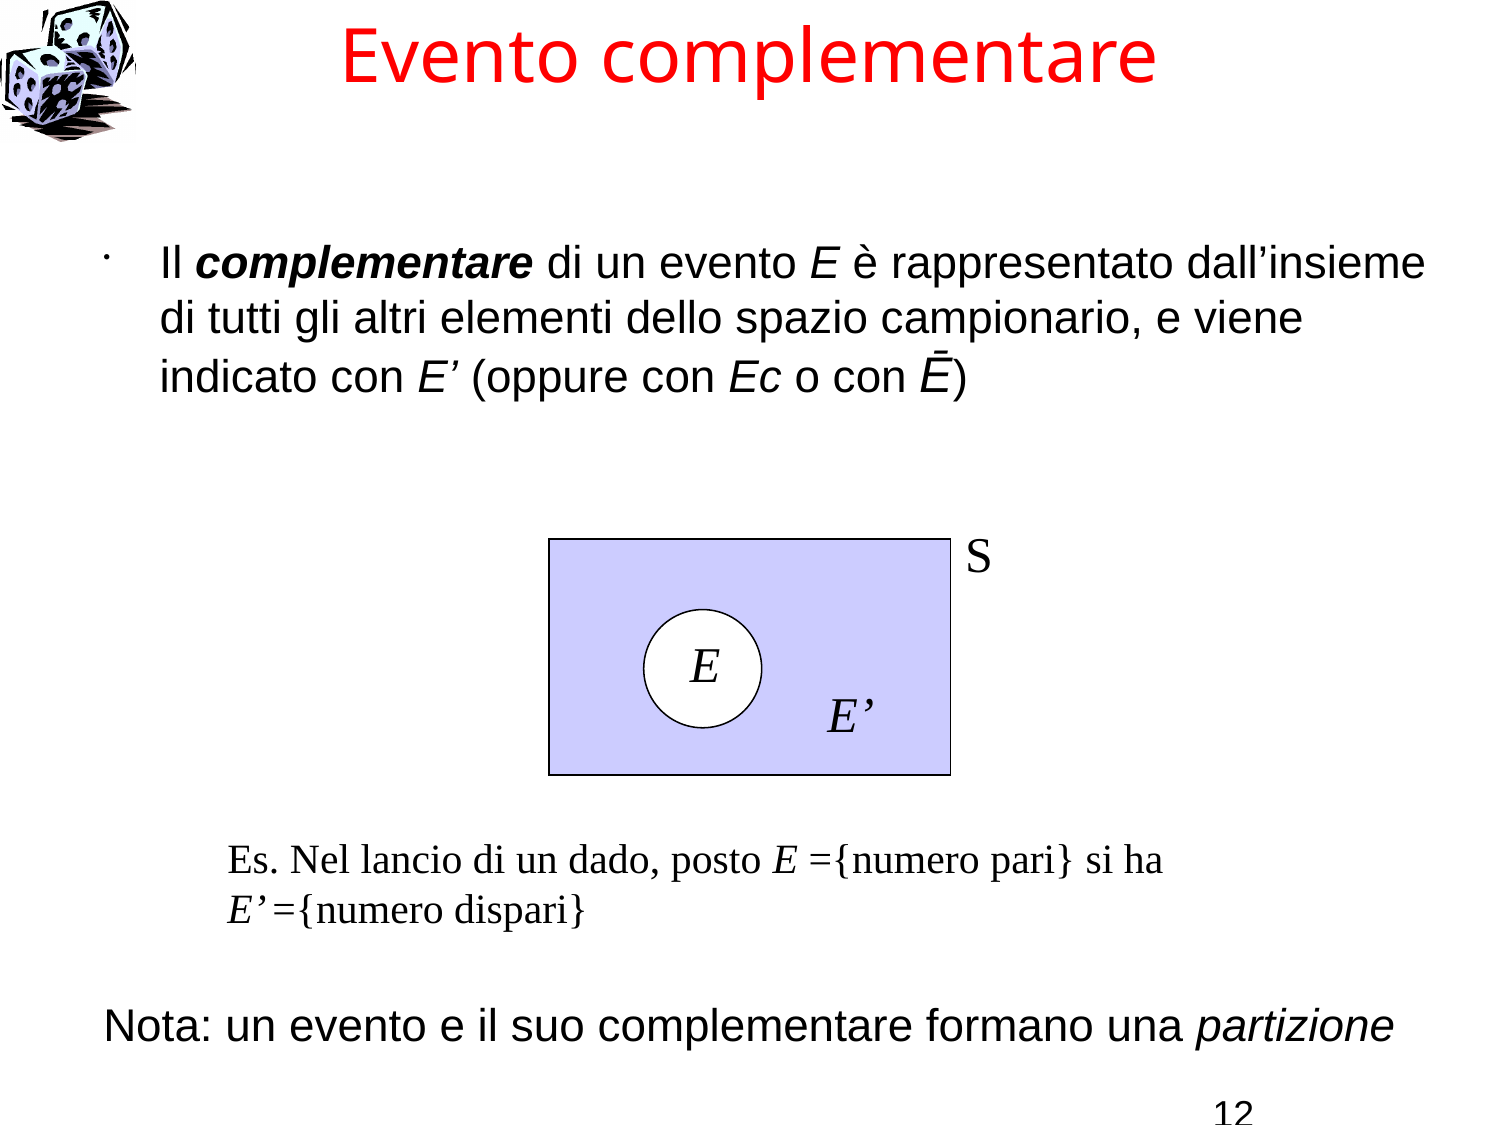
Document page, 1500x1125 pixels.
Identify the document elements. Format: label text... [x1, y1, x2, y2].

title Evento complementare [112, 0, 1388, 188]
text_box [549, 538, 951, 775]
text_box E’ [812, 674, 938, 750]
picture [0, 0, 112, 143]
text_box Nota: un evento e il suo complementare formano una partizione [88, 987, 1447, 1058]
slide_number <numero> [1187, 1082, 1500, 1125]
list Il complementare di un evento E è rappresentato dall’insieme di tutti gli altri elementi dello spazio campionario, e viene indicato con E’ (oppure con Ec o con Ē) [88, 224, 1471, 475]
text_box S [950, 515, 1034, 591]
text_box Es. Nel lancio di un dado, posto E ={numero pari} si ha E’ ={numero dispari} [212, 824, 1213, 940]
text_box E [675, 624, 735, 700]
